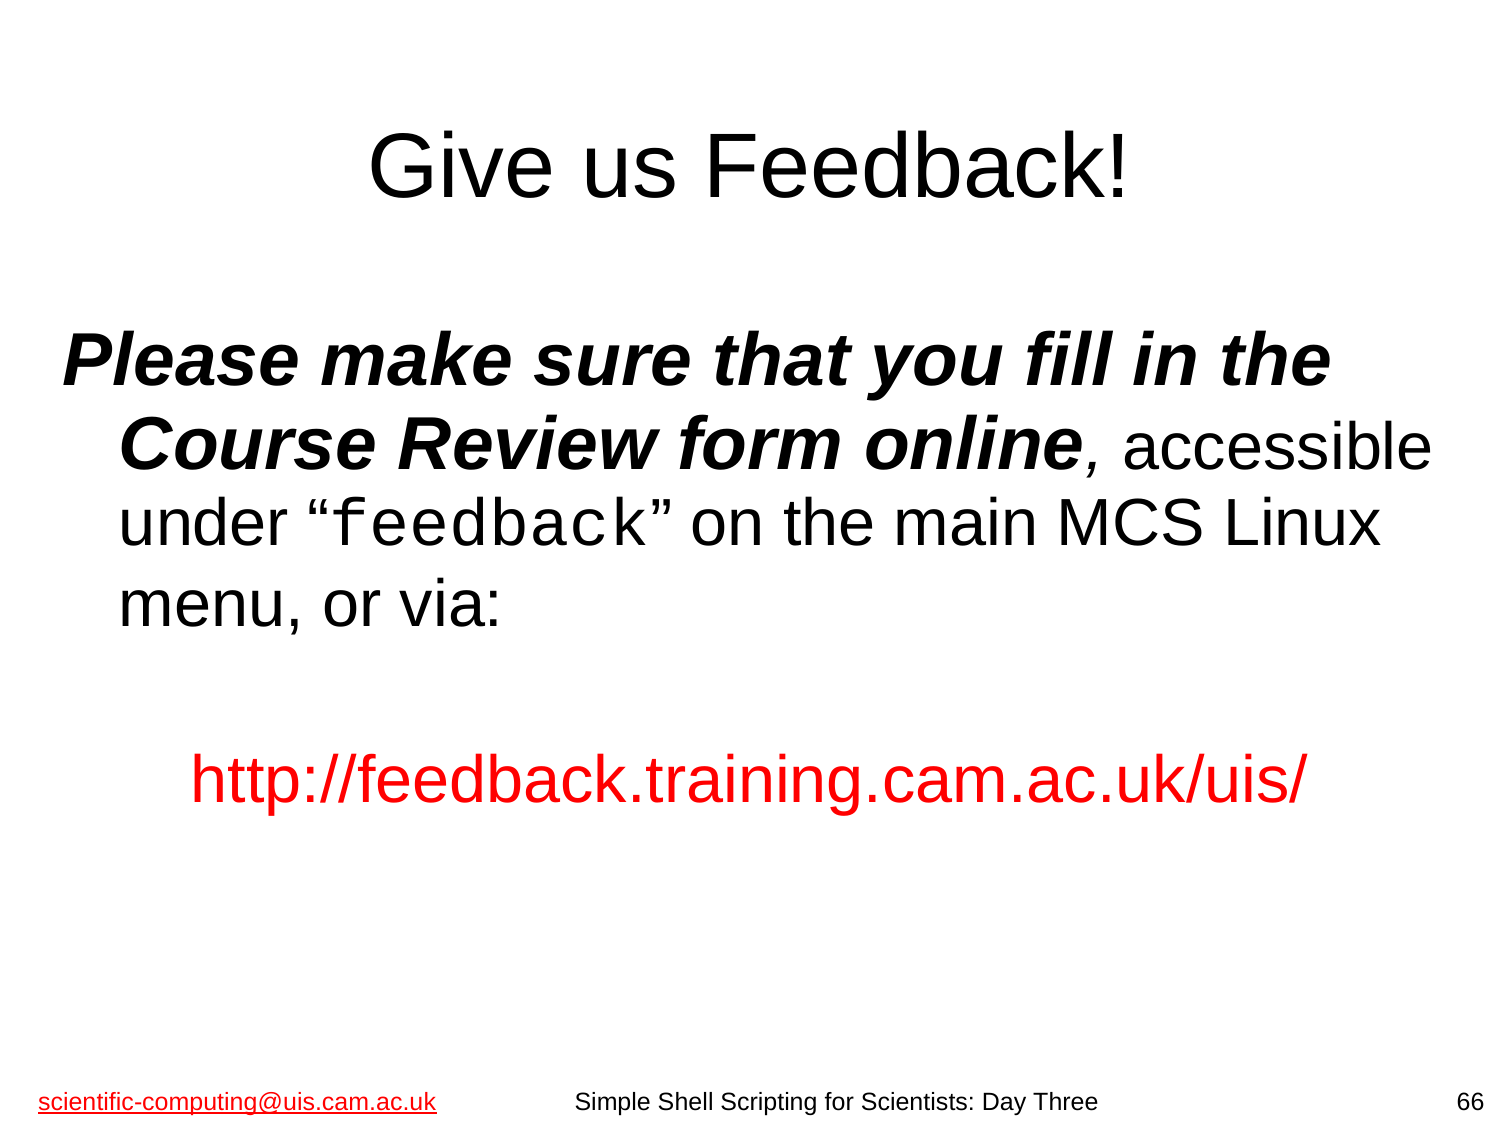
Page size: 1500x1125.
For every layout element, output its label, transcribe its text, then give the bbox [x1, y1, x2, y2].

title Give us Feedback! [112, 107, 1388, 226]
list Please make sure that you fill in the Course Review form online, accessible under “feedback” on the main MCS Linux menu, or via: http://feedback.training.cam.ac.uk/uis/ [47, 309, 1453, 985]
